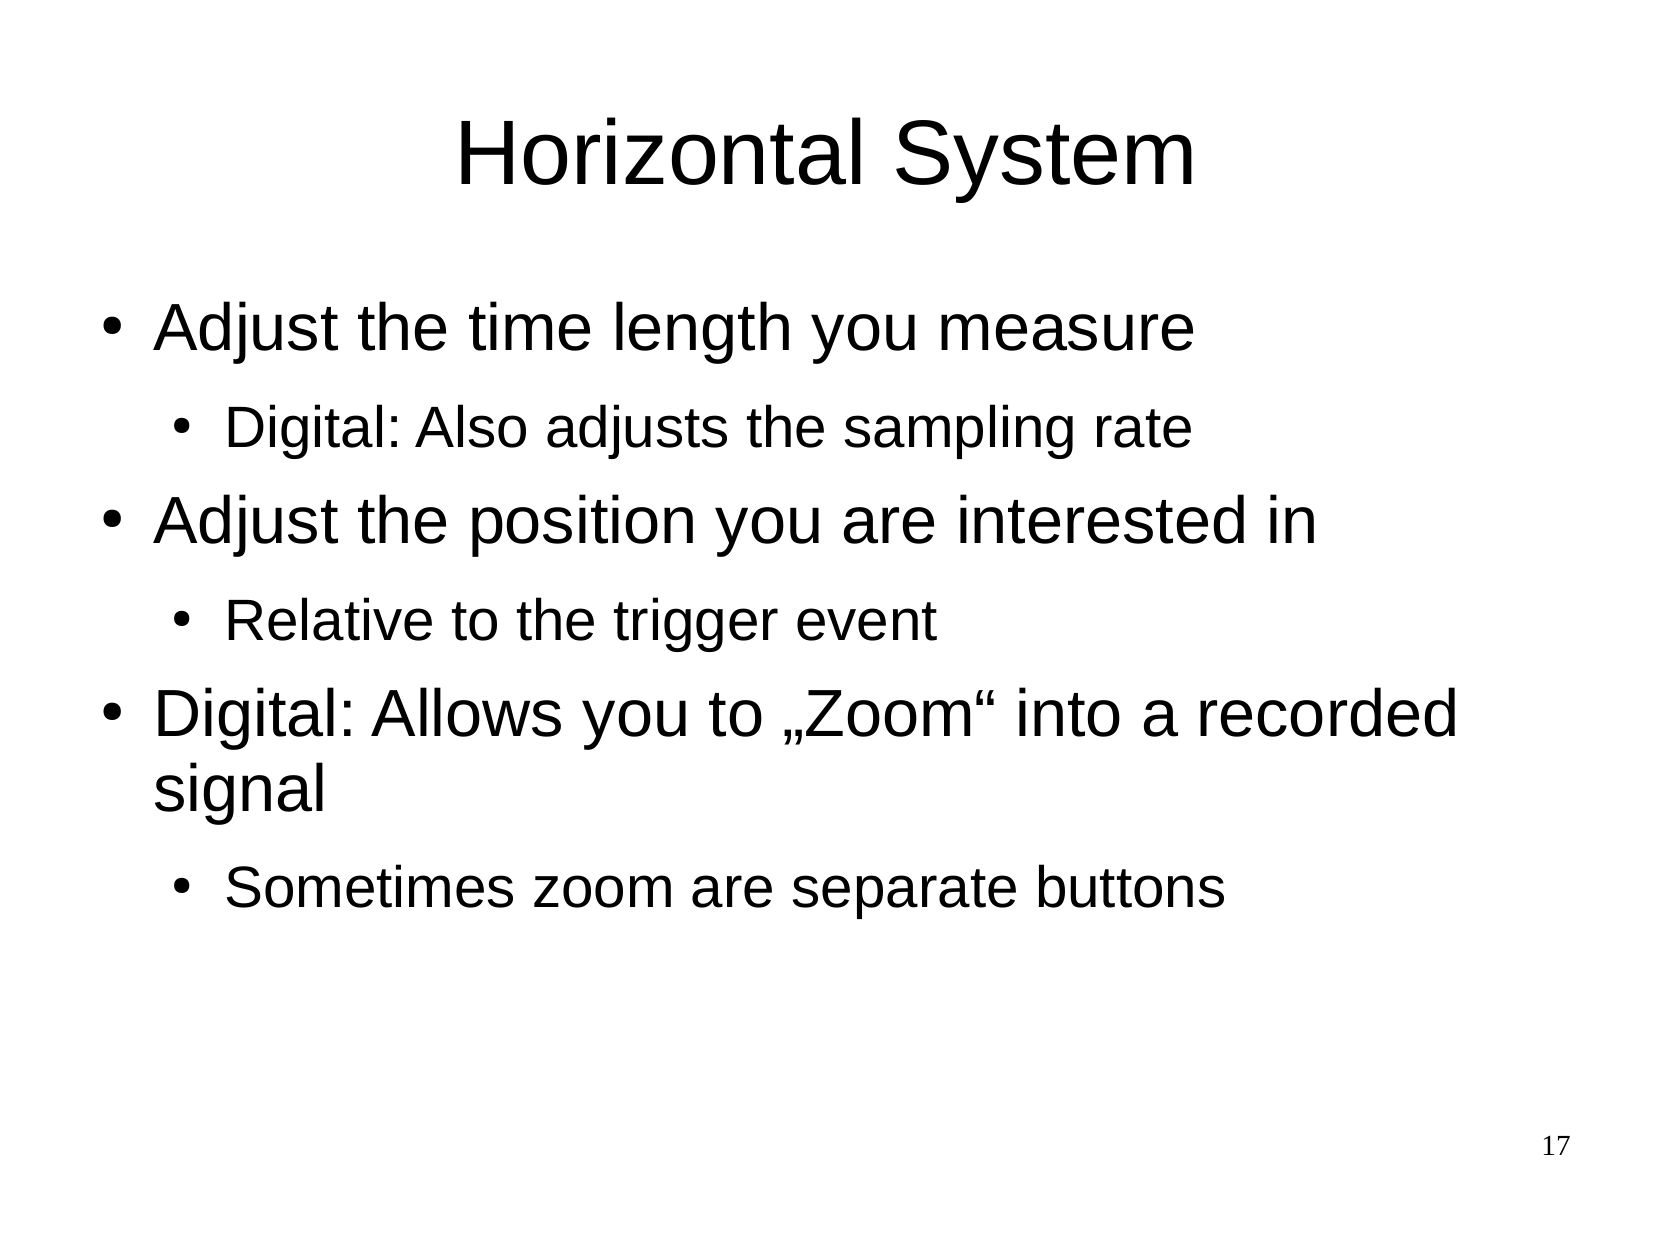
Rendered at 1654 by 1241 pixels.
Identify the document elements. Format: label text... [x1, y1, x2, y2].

list Adjust the time length you measure Digital: Also adjusts the sampling rate Adjust the position you are interested in Relative to the trigger event Digital: Allows you to „Zoom“ into a recorded signal Sometimes zoom are separate buttons [82, 290, 1571, 1109]
title Horizontal System [82, 49, 1571, 257]
